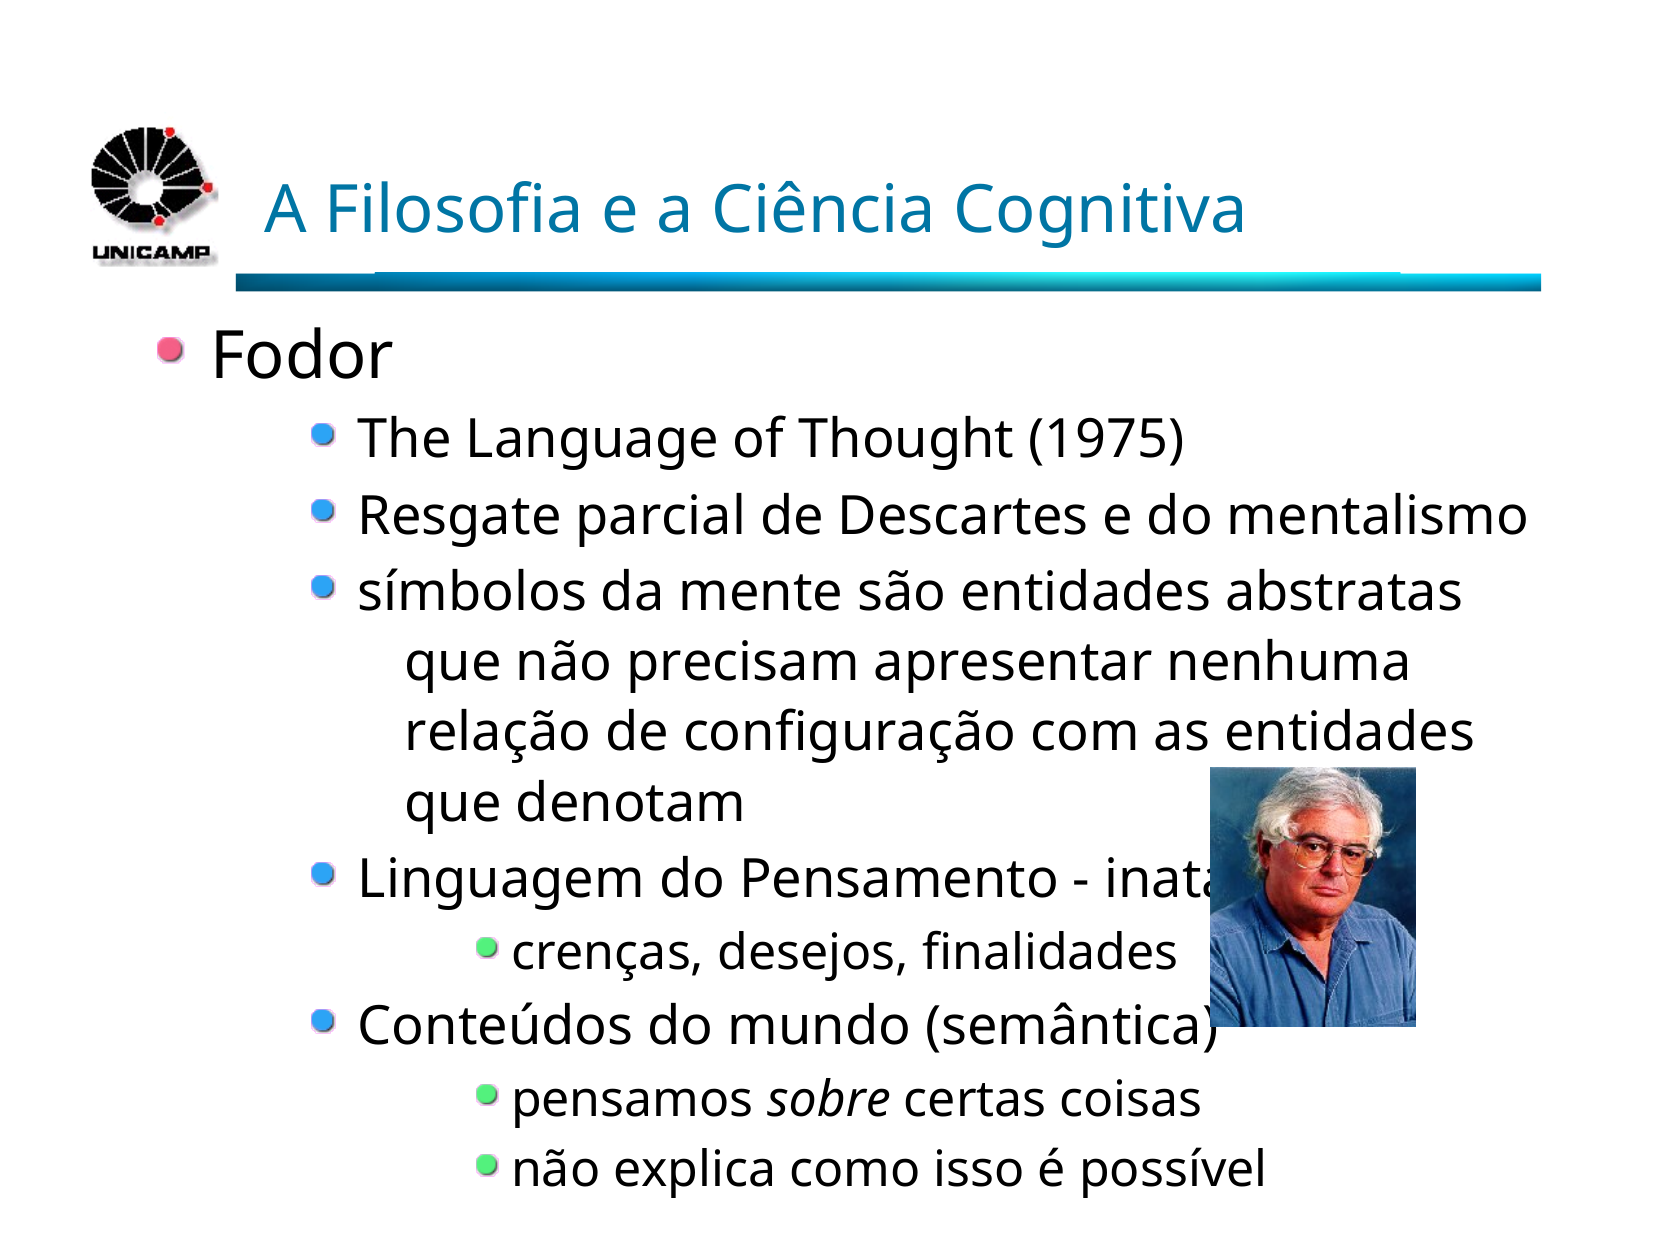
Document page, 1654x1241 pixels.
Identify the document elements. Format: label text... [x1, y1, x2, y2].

picture [1210, 767, 1416, 1027]
list Fodor The Language of Thought (1975) Resgate parcial de Descartes e do mentalismo símbolos da mente são entidades abstratas que não precisam apresentar nenhuma relação de configuração com as entidades que denotam Linguagem do Pensamento - inata crenças, desejos, finalidades Conteúdos do mundo (semântica) pensamos sobre certas coisas não explica como isso é possível [121, 309, 1534, 1182]
picture [125, 272, 1654, 295]
title A Filosofia e a Ciência Cognitiva [264, 42, 1534, 250]
